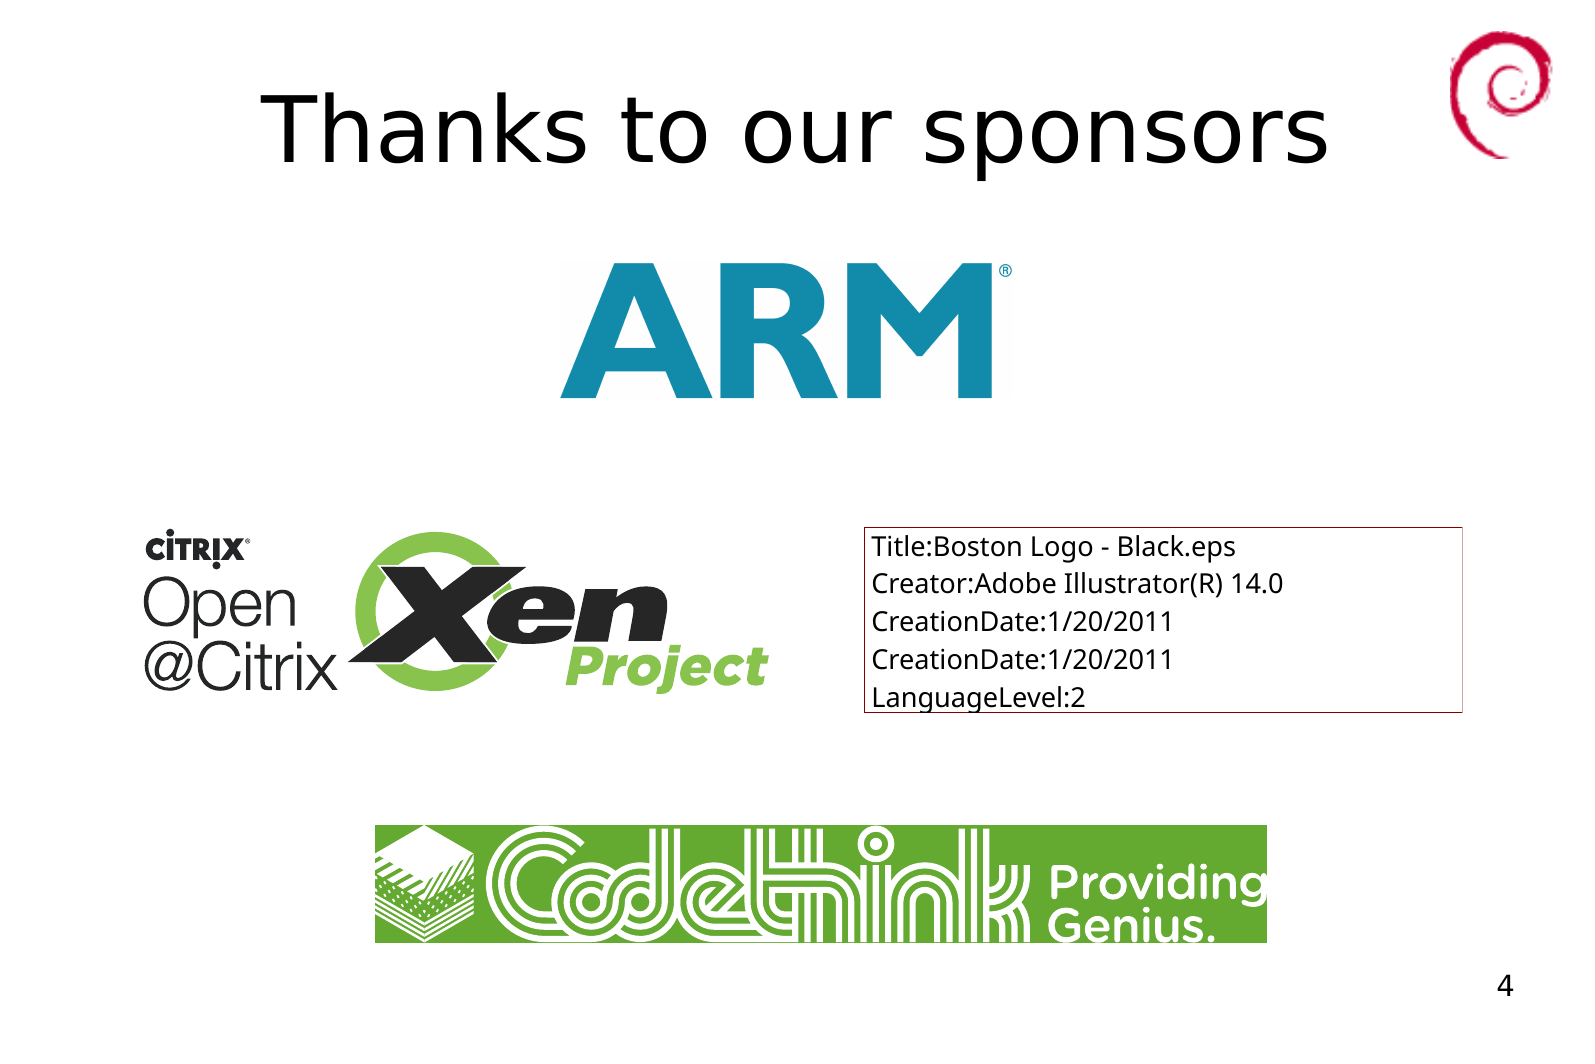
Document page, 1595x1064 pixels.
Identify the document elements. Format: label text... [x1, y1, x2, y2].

picture [375, 825, 1267, 943]
subtitle [79, 256, 1515, 944]
picture [862, 525, 1463, 713]
title Thanks to our sponsors [79, 42, 1515, 221]
picture [1450, 31, 1555, 159]
picture [125, 510, 788, 713]
